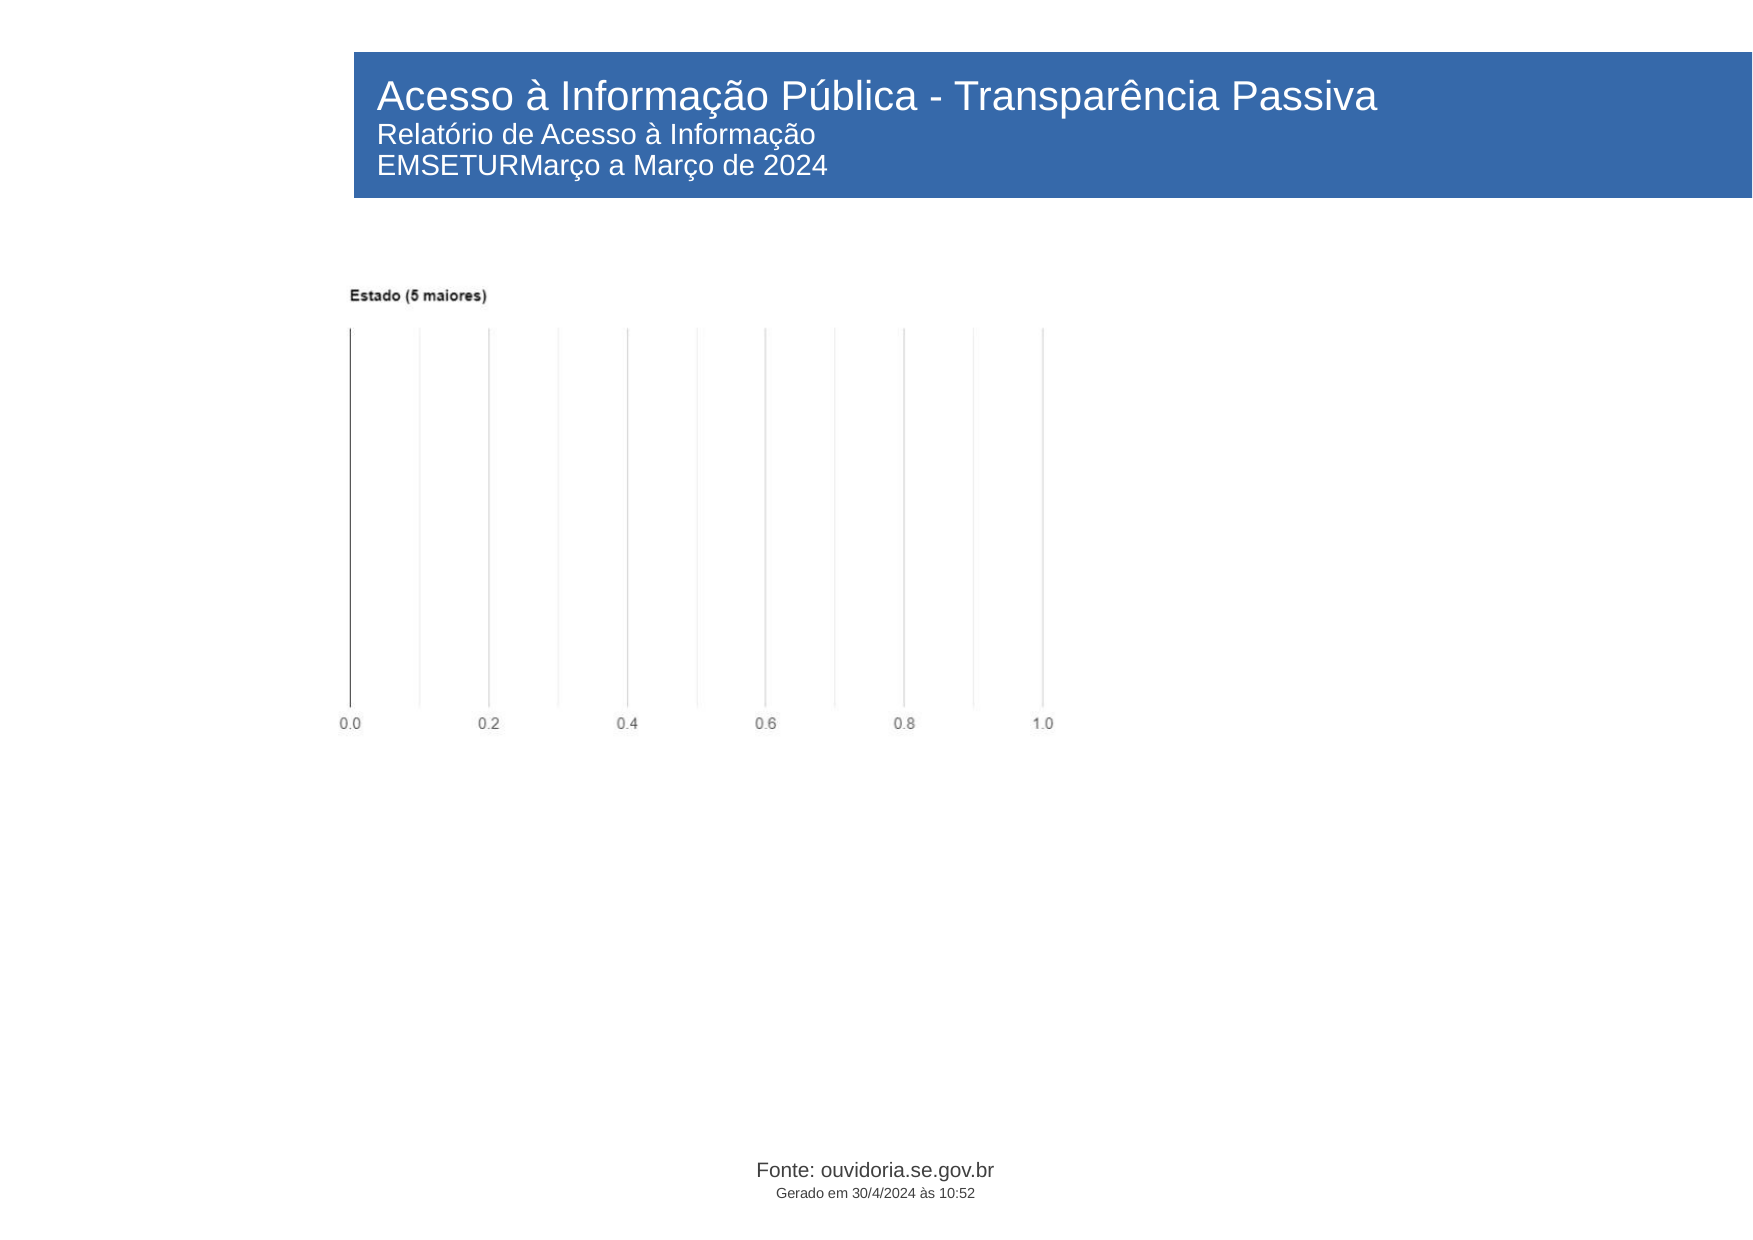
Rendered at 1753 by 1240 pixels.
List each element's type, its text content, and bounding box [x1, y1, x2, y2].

text_box [354, 52, 1752, 198]
text_box Acesso à Informação Pública - Transparência Passiva Relatório de Acesso à Informação EMSETURMarço a Março de 2024 [376, 72, 1403, 186]
text_box Fonte: ouvidoria.se.gov.br Gerado em 30/4/2024 às 10:52 [756, 1158, 1023, 1208]
text_box [155, 211, 1599, 1028]
